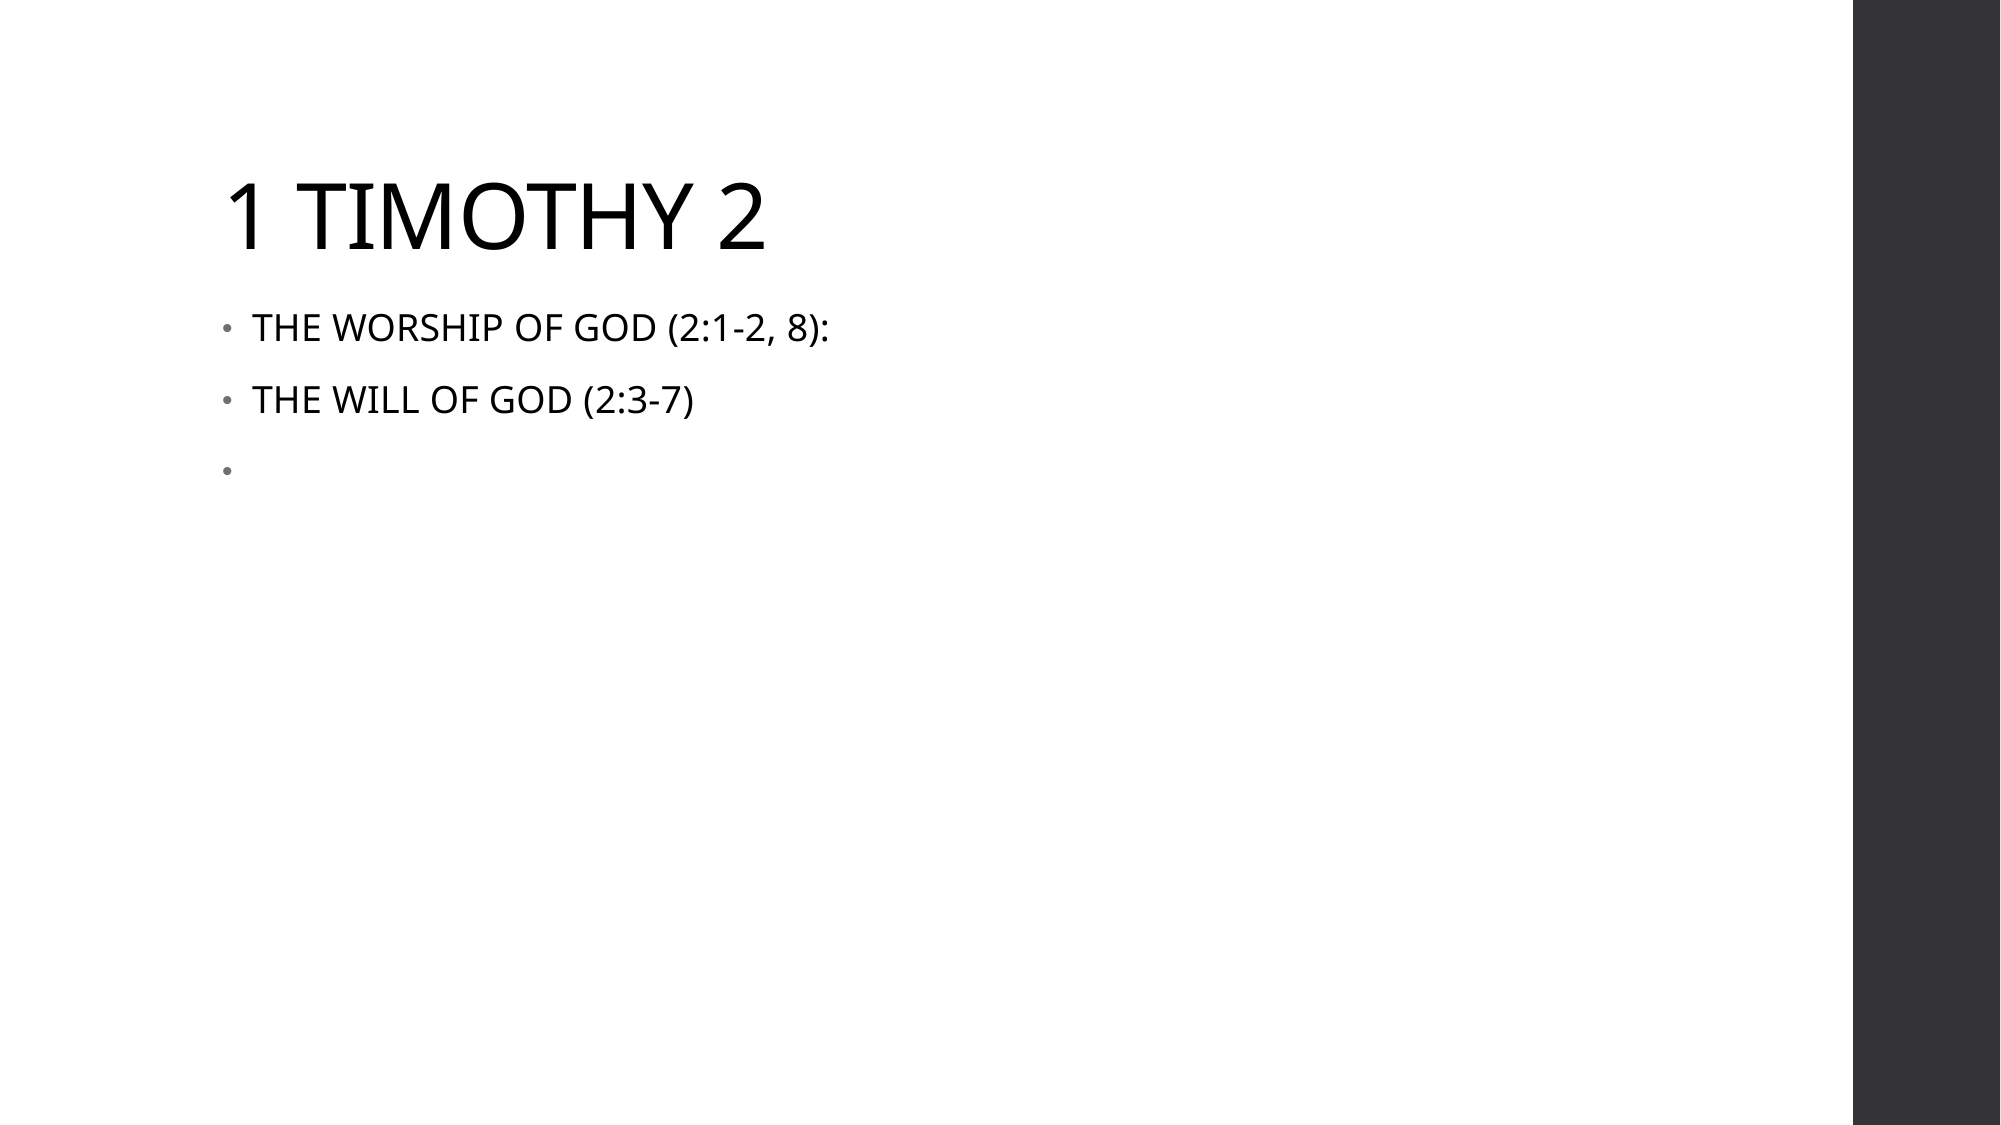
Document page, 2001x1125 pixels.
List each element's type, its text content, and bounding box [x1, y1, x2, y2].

list THE WORSHIP OF GOD (2:1-2, 8): THE WILL OF GOD (2:3-7) [206, 299, 1617, 1014]
title 1 TIMOTHY 2 [206, 60, 1797, 278]
